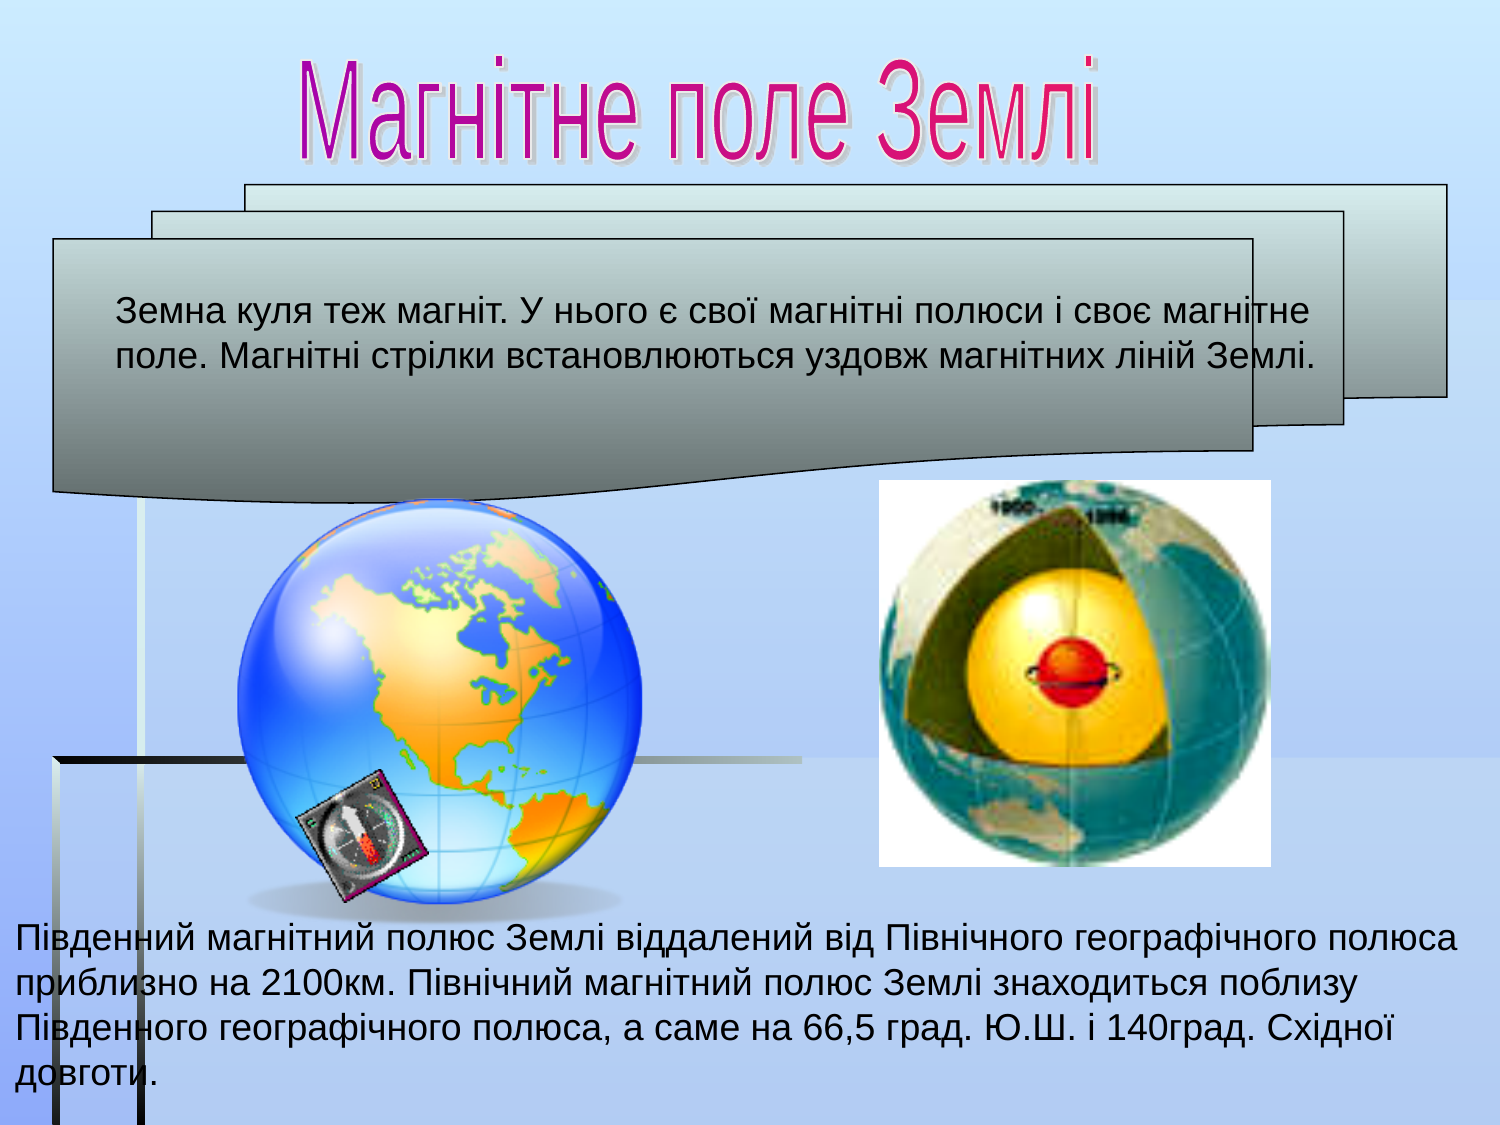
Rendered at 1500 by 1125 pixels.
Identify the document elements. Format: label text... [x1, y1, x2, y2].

text_box Магнітне поле Землі [807, 81, 847, 161]
text_box Магнітне поле Землі [368, 81, 413, 161]
text_box Магнітне поле Землі [713, 81, 753, 161]
text_box Південний магнітний полюс Землі віддалений від Північного географічного полюса приблизно на 2100км. Північний магнітний полюс Землі знаходиться поблизу Південного географічного полюса, а саме на 66,5 град. Ю.Ш. і 140град. Східної довготи. [0, 905, 1500, 1100]
text_box [53, 184, 1447, 500]
text_box Магнітне поле Землі [301, 59, 358, 160]
text_box Земна куля теж магніт. У нього є свої магнітні полюси і своє магнітне поле. Магнітні стрілки встановлюються уздовж магнітних ліній Землі. [100, 279, 1418, 384]
picture [206, 491, 657, 905]
text_box Магнітне поле Землі [418, 82, 441, 160]
text_box Магнітне поле Землі [755, 83, 798, 161]
text_box Магнітне поле Землі [1030, 83, 1074, 161]
text_box Магнітне поле Землі [876, 58, 922, 161]
text_box Магнітне поле Землі [1084, 83, 1093, 160]
text_box Магнітне поле Землі [509, 82, 546, 160]
text_box Магнітне поле Землі [669, 82, 704, 160]
text_box Магнітне поле Землі [597, 81, 637, 161]
text_box Магнітне поле Землі [977, 83, 1025, 160]
picture [879, 480, 1271, 867]
text_box Магнітне поле Землі [928, 81, 969, 161]
text_box Магнітне поле Землі [552, 83, 588, 160]
text_box Магнітне поле Землі [495, 83, 503, 160]
text_box Магнітне поле Землі [448, 83, 484, 160]
